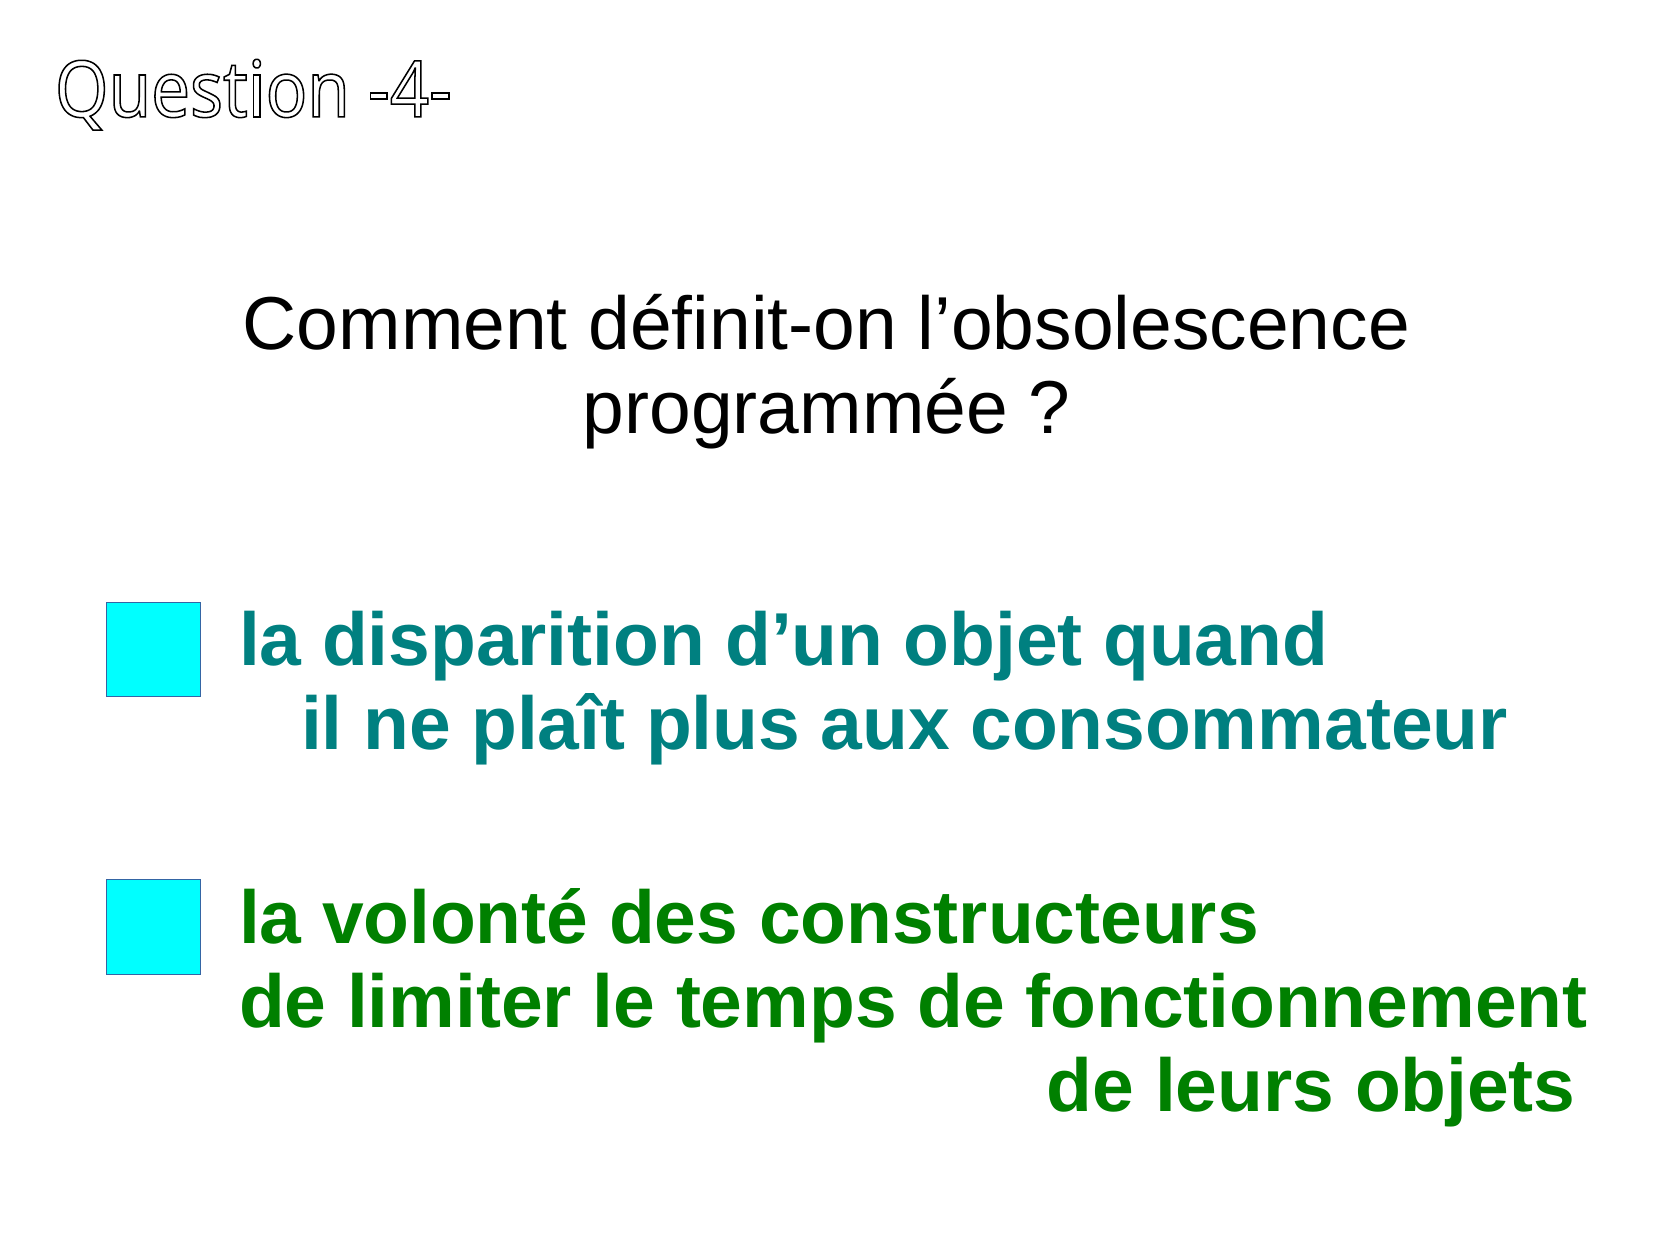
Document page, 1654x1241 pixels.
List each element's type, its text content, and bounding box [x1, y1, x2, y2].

title Comment définit-on l’obsolescence programmée ? [82, 261, 1571, 470]
text_box la disparition d’un objet quand il ne plaît plus aux consommateur [224, 590, 1630, 804]
text_box Question -4- [114, 75, 146, 118]
text_box la volonté des constructeurs de limiter le temps de fonctionnement de leurs objets [224, 868, 1642, 1162]
text_box Question -4- [59, 60, 105, 131]
text_box Question -4- [313, 74, 345, 117]
text_box Question -4- [193, 74, 220, 118]
text_box Question -4- [391, 60, 428, 117]
text_box Question -4- [224, 65, 247, 118]
text_box Question -4- [269, 74, 304, 118]
text_box Question -4- [253, 75, 260, 117]
text_box Question -4- [154, 74, 187, 118]
text_box [106, 602, 201, 697]
text_box [106, 879, 201, 975]
